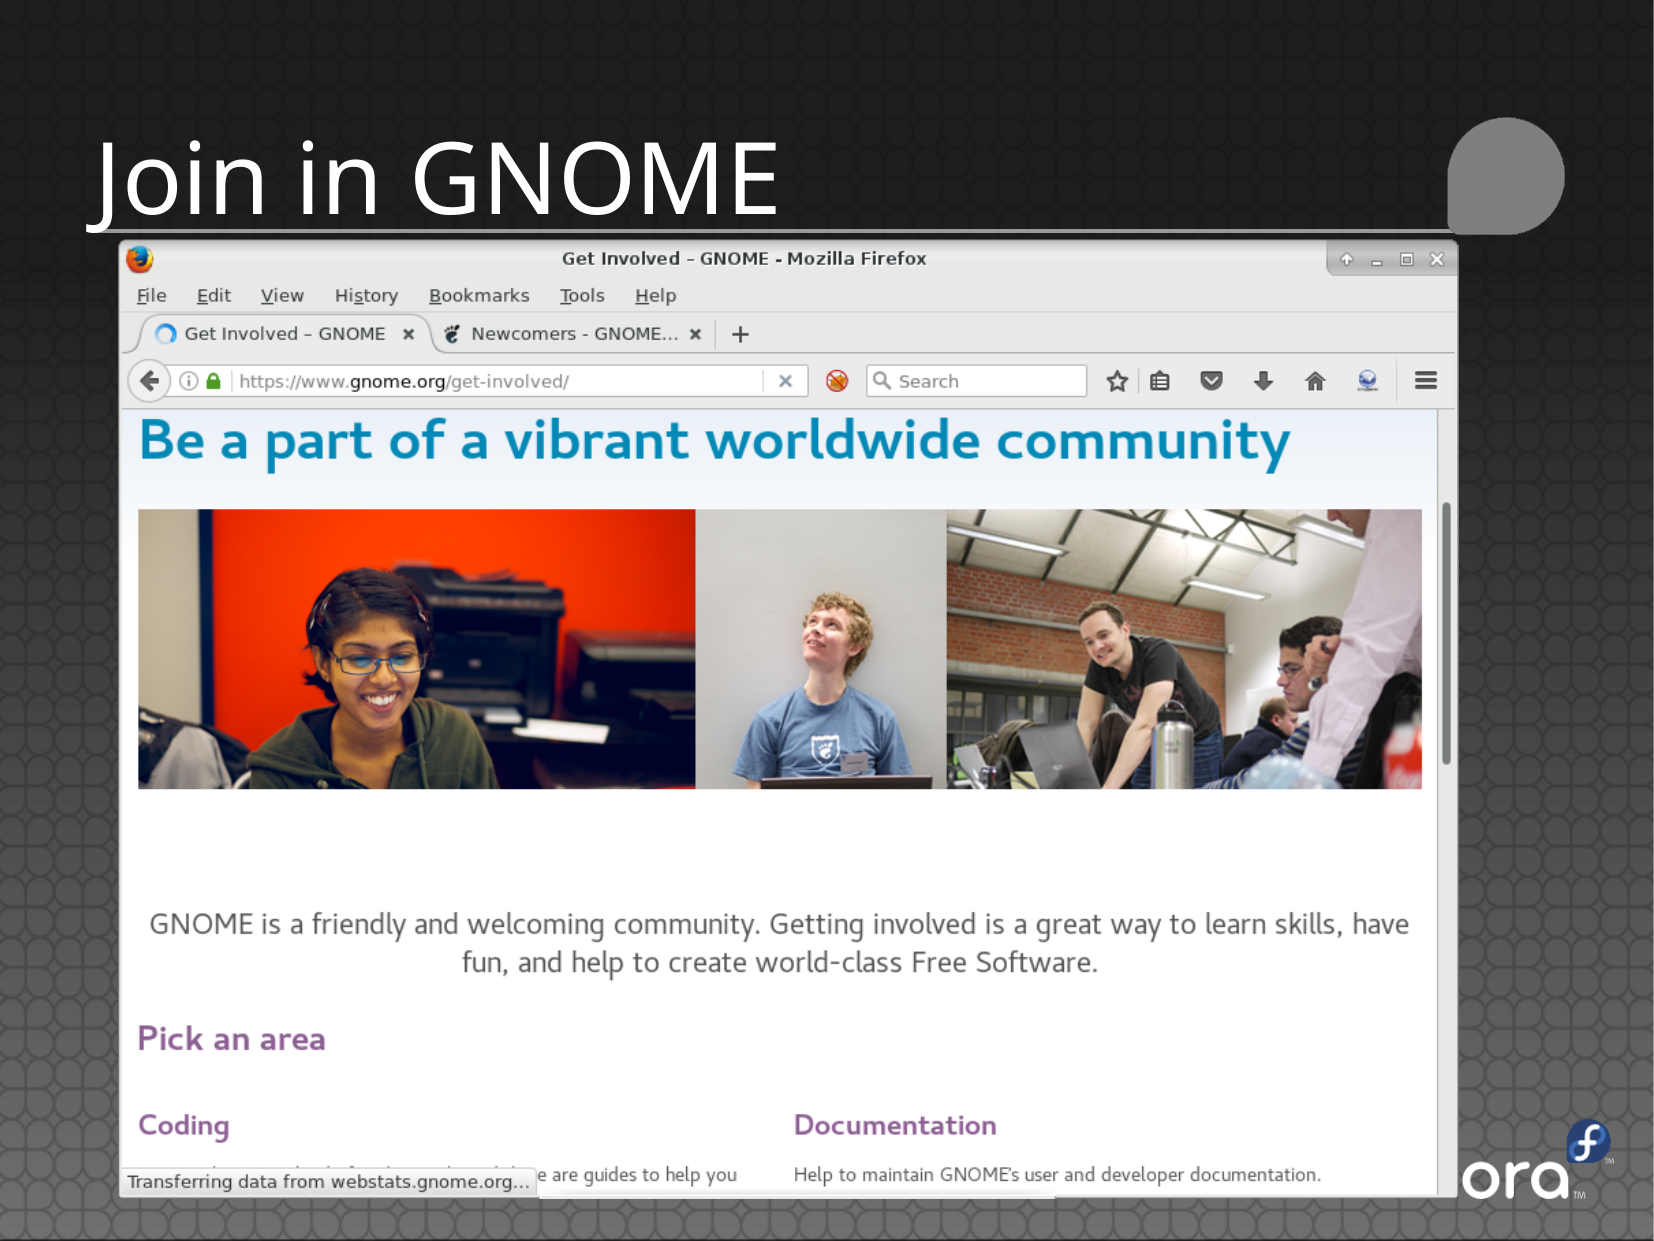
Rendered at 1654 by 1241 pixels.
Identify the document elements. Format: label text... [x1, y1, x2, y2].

title Join in GNOME [94, 100, 1427, 251]
picture [0, 0, 1654, 1241]
